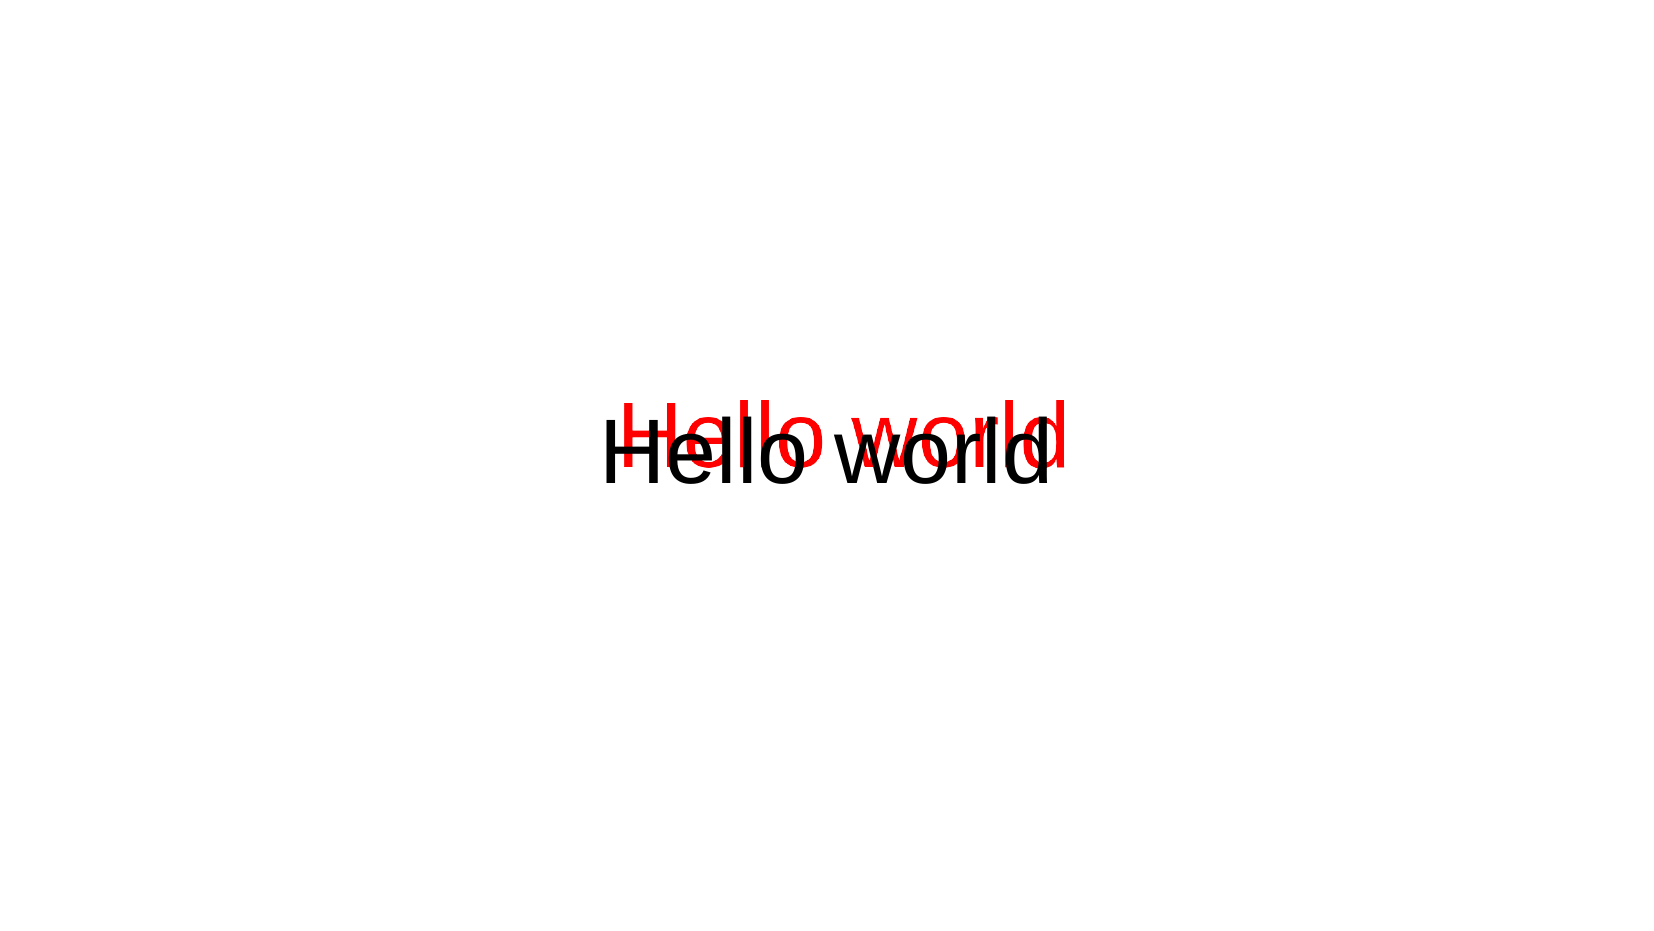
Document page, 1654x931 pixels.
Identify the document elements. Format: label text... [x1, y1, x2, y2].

title Hello world [82, 373, 1571, 529]
